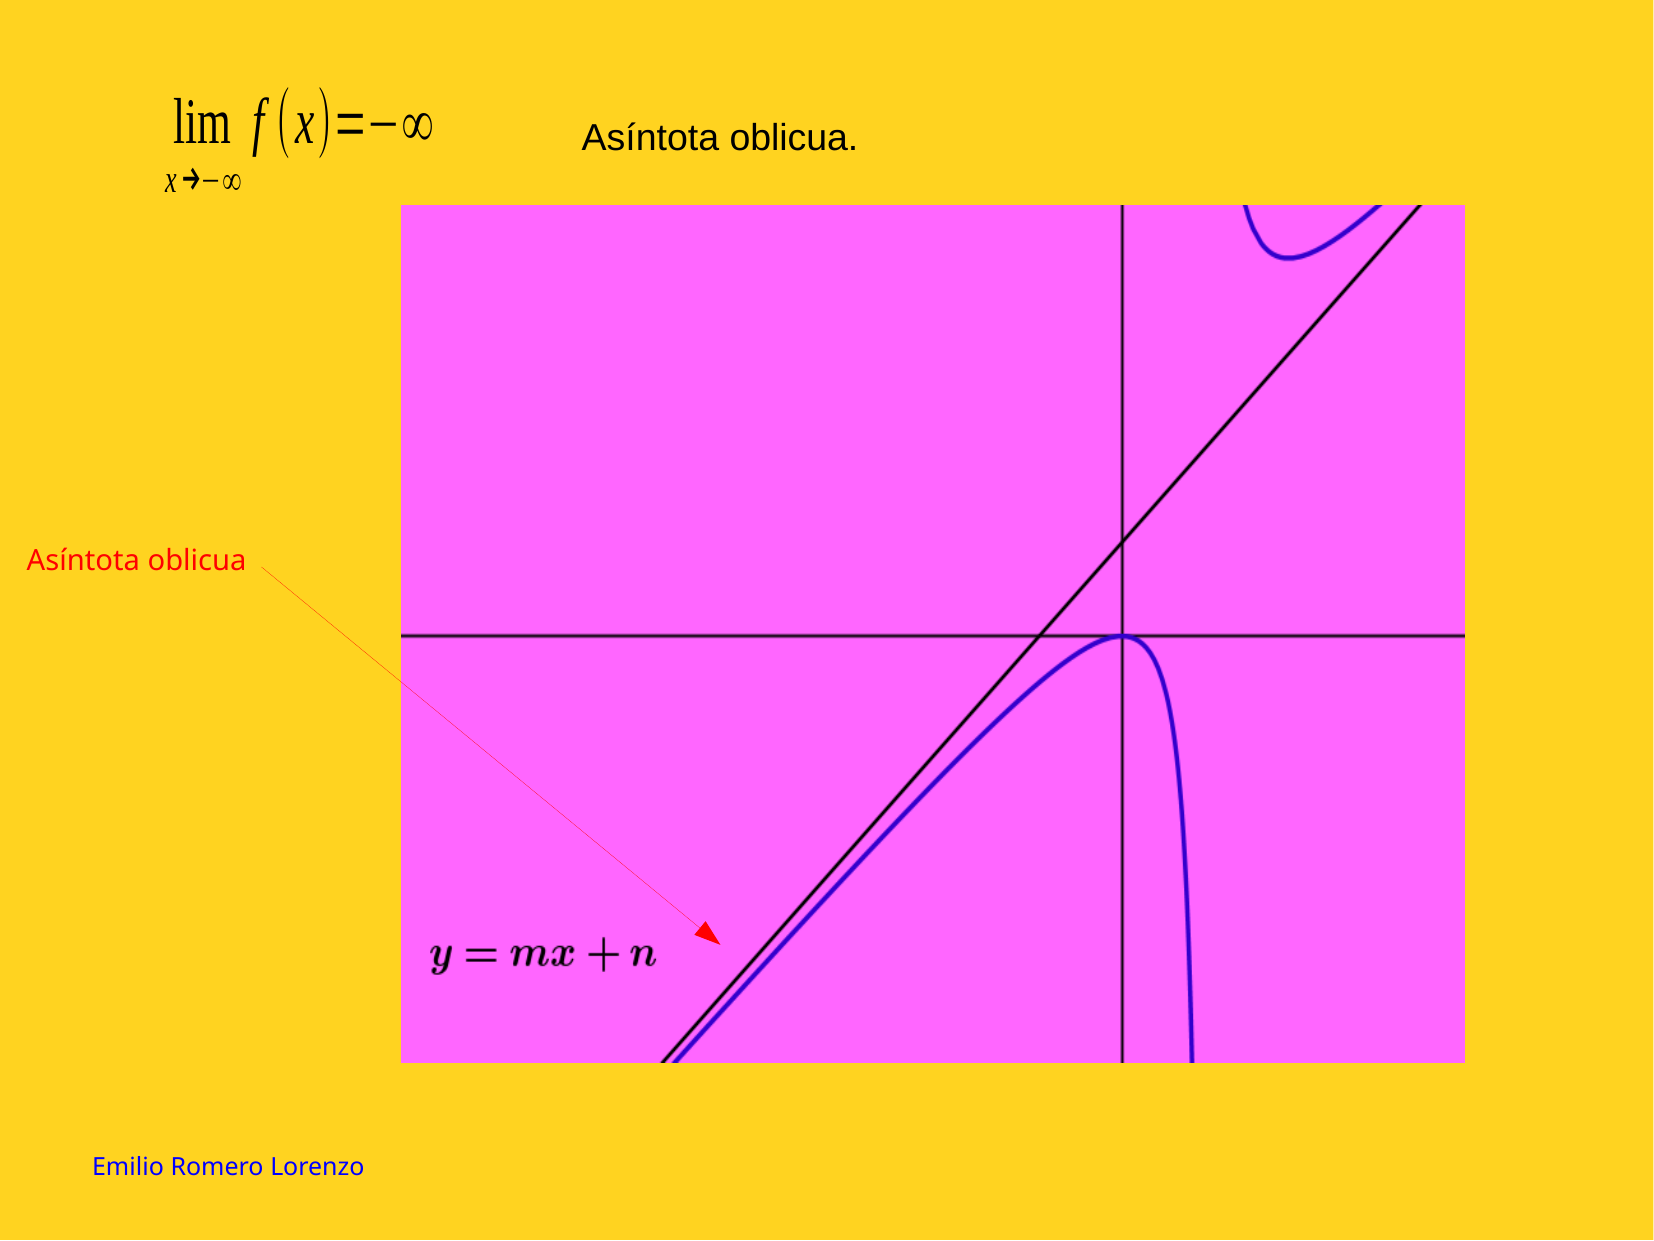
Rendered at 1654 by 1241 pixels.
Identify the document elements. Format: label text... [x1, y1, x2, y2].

text_box Asíntota oblicua. [566, 108, 874, 166]
chart [154, 82, 446, 201]
text_box Asíntota oblicua [11, 531, 262, 594]
text_box Emilio Romero Lorenzo [69, 1133, 378, 1205]
picture [401, 205, 1465, 1063]
